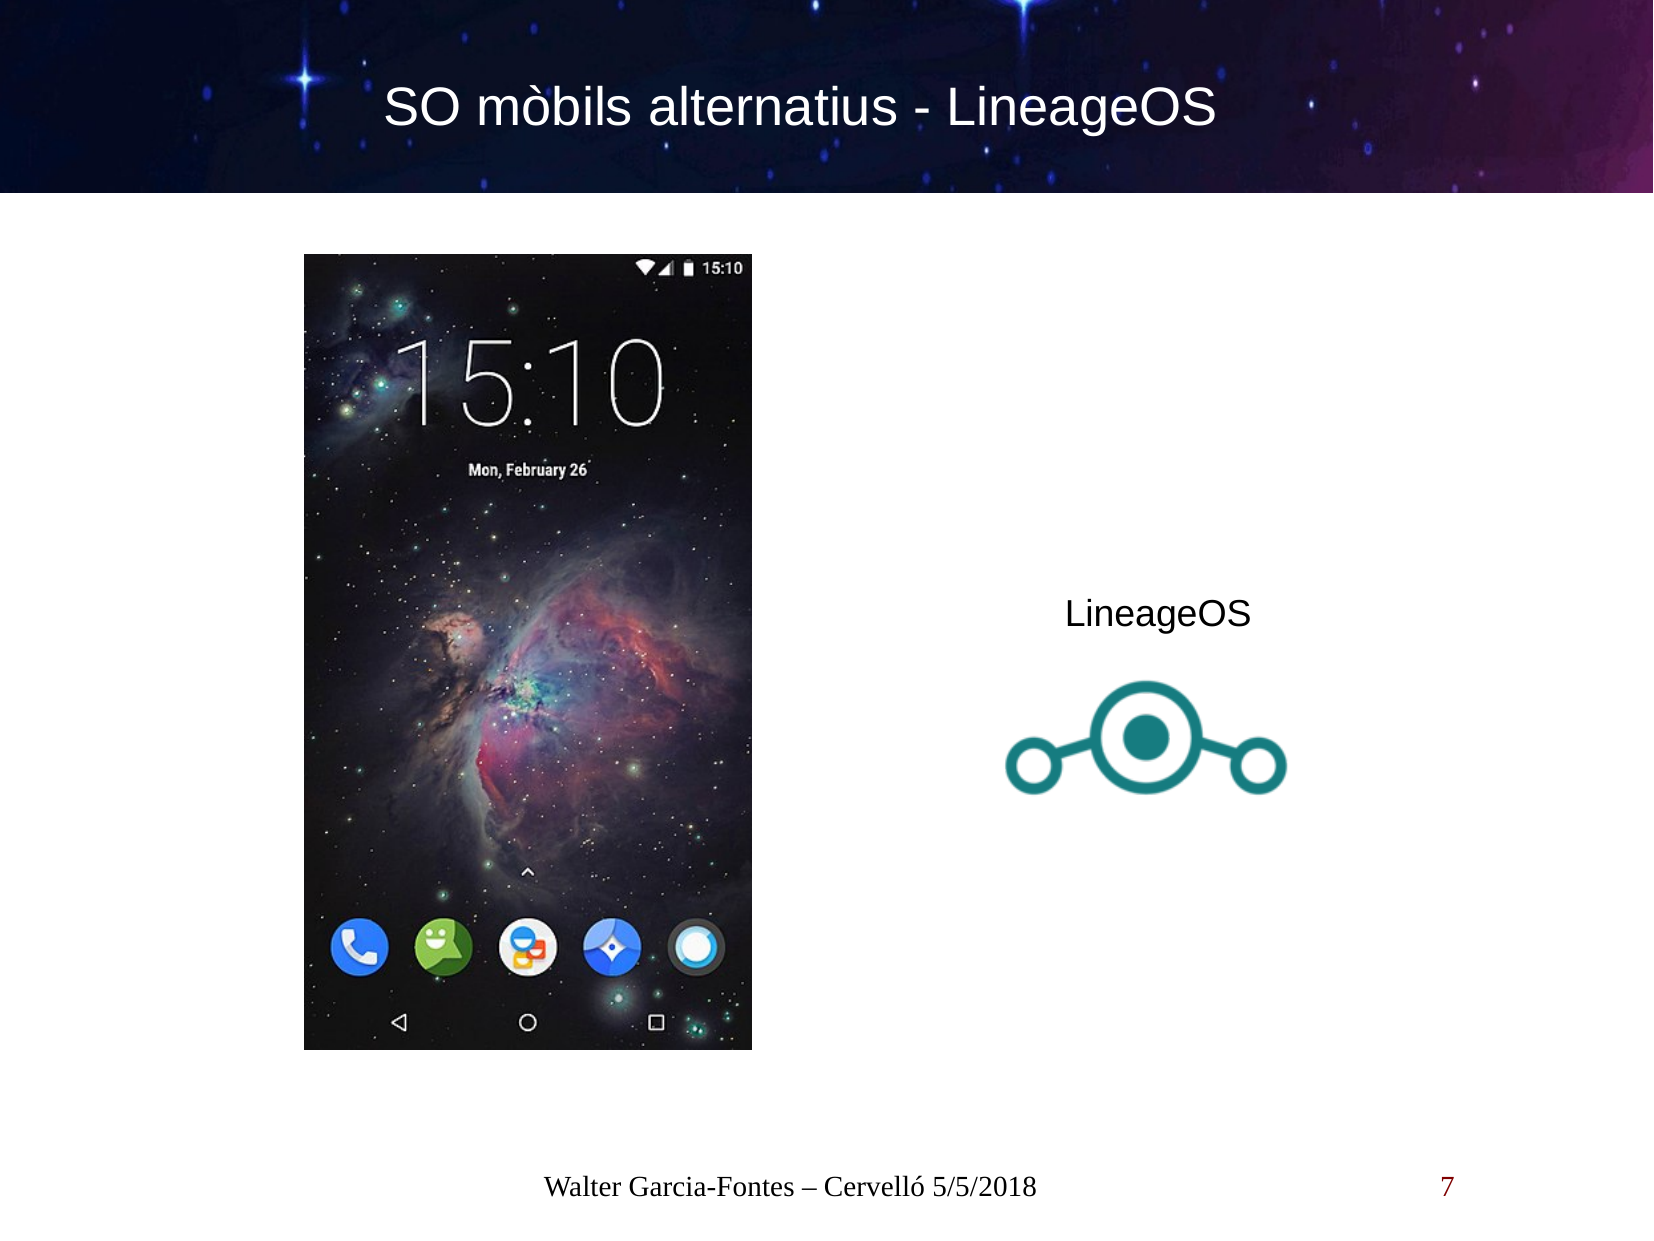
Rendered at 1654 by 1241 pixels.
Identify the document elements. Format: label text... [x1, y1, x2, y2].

picture [0, 0, 1653, 193]
picture [990, 659, 1303, 817]
title SO mòbils alternatius - LineageOS [57, 2, 1546, 211]
text_box LineageOS [1050, 585, 1381, 642]
picture [304, 254, 752, 1051]
